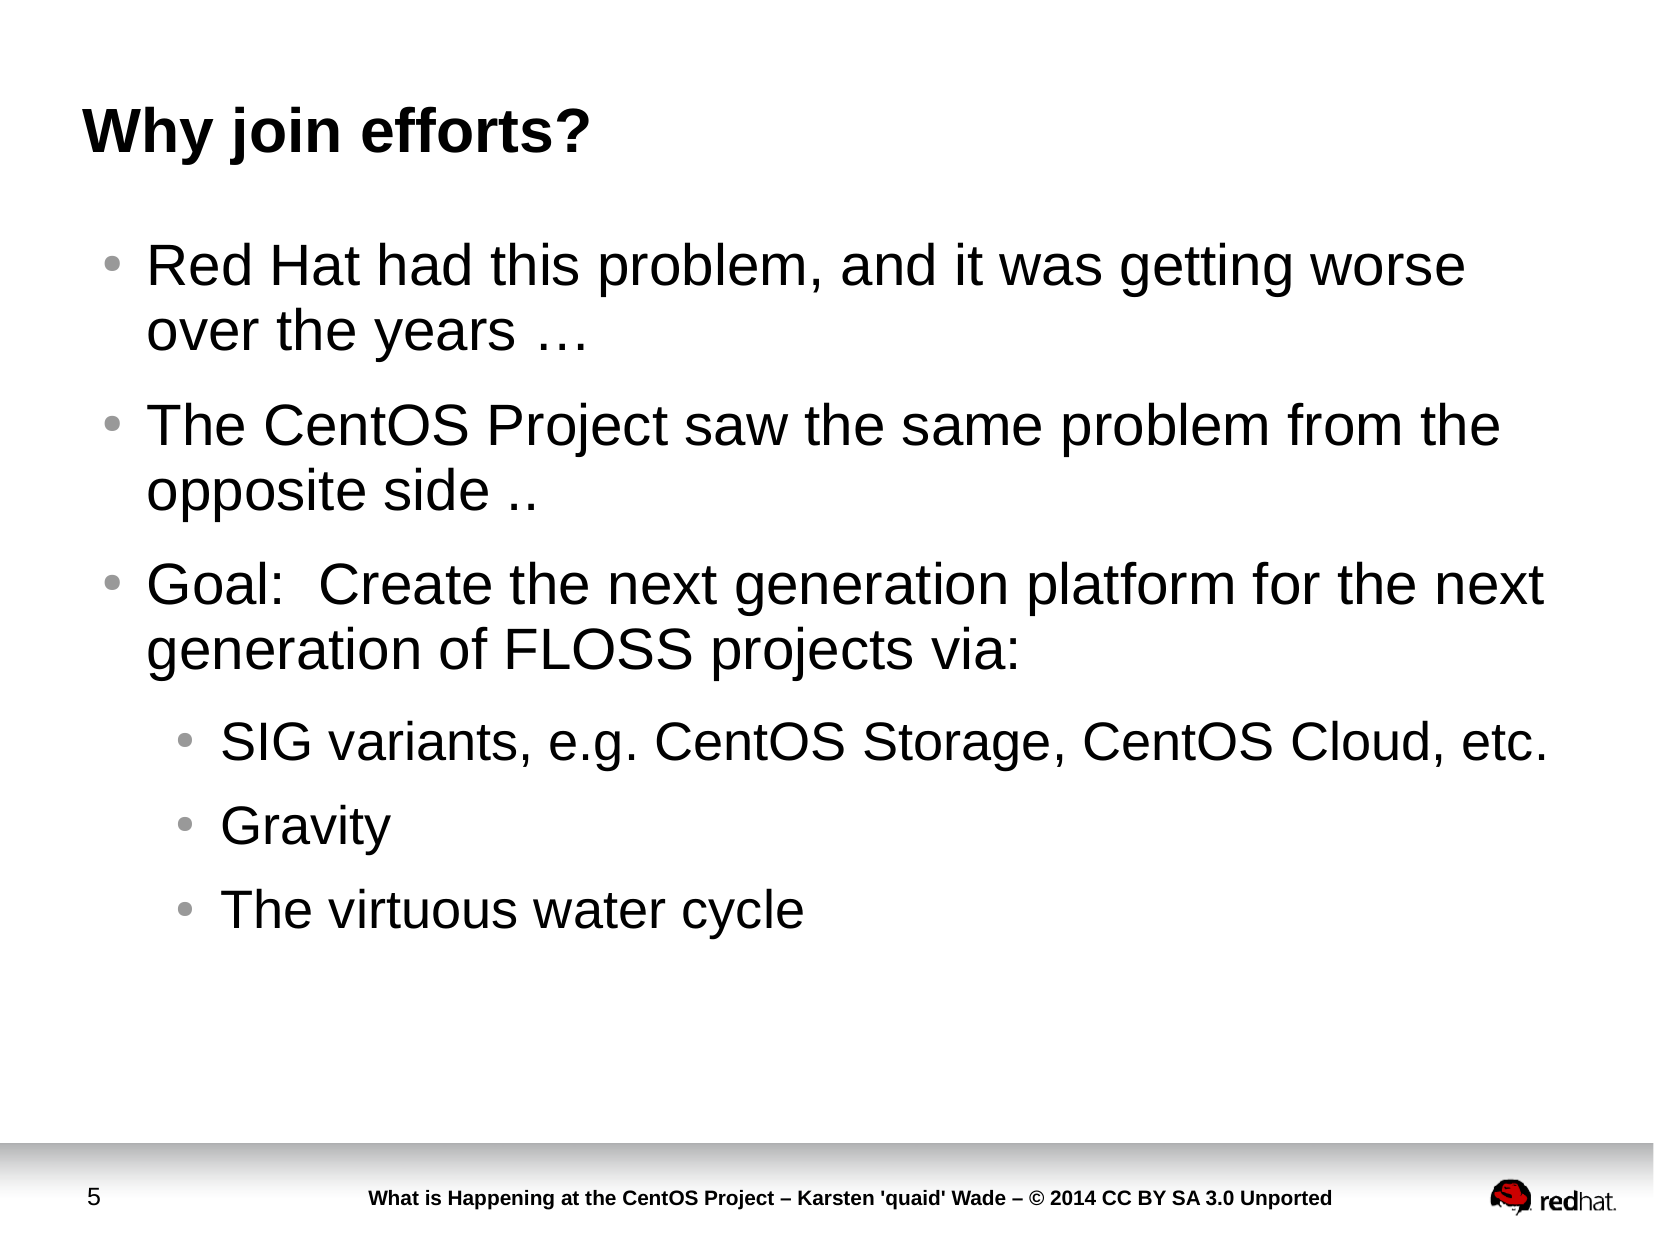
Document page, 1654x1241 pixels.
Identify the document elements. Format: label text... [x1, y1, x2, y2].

list Red Hat had this problem, and it was getting worse over the years … The CentOS Project saw the same problem from the opposite side .. Goal: Create the next generation platform for the next generation of FLOSS projects via: SIG variants, e.g. CentOS Storage, CentOS Cloud, etc. Gravity The virtuous water cycle [86, 232, 1576, 1027]
picture [0, 1143, 1654, 1241]
title Why join efforts? [82, 37, 1571, 226]
